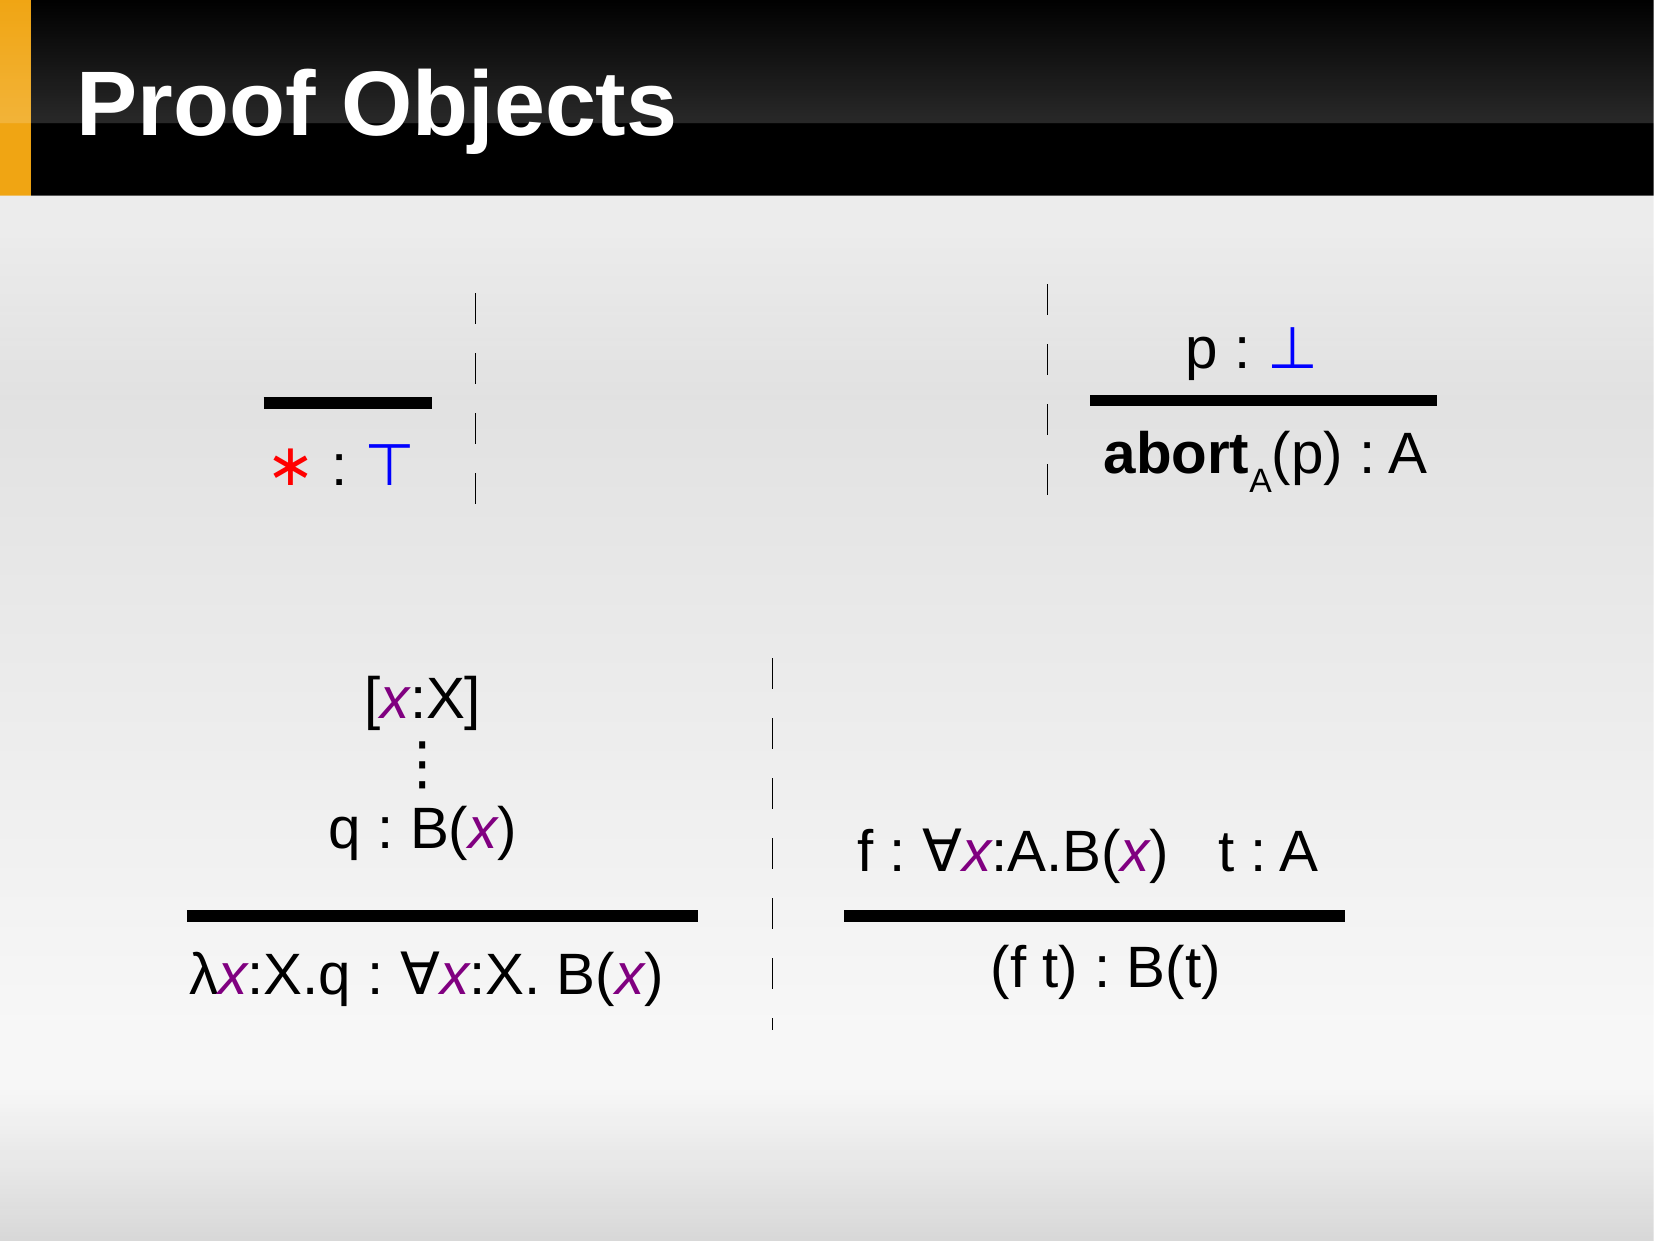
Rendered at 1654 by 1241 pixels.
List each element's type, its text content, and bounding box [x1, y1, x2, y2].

text_box abortA(p) : A [1088, 413, 1467, 515]
text_box p : ⊥ [1171, 308, 1352, 395]
title Proof Objects [76, 0, 1565, 208]
text_box ∗ : ⊤ [251, 424, 430, 513]
picture [0, 0, 1654, 1241]
text_box [x:X] ⋮ q : B(x) [314, 658, 542, 894]
text_box (f t) : B(t) [975, 927, 1236, 1016]
text_box λx:X.q : ∀x:X. B(x) [174, 934, 684, 1024]
text_box f : ∀x:A.B(x) t : A [842, 811, 1338, 901]
